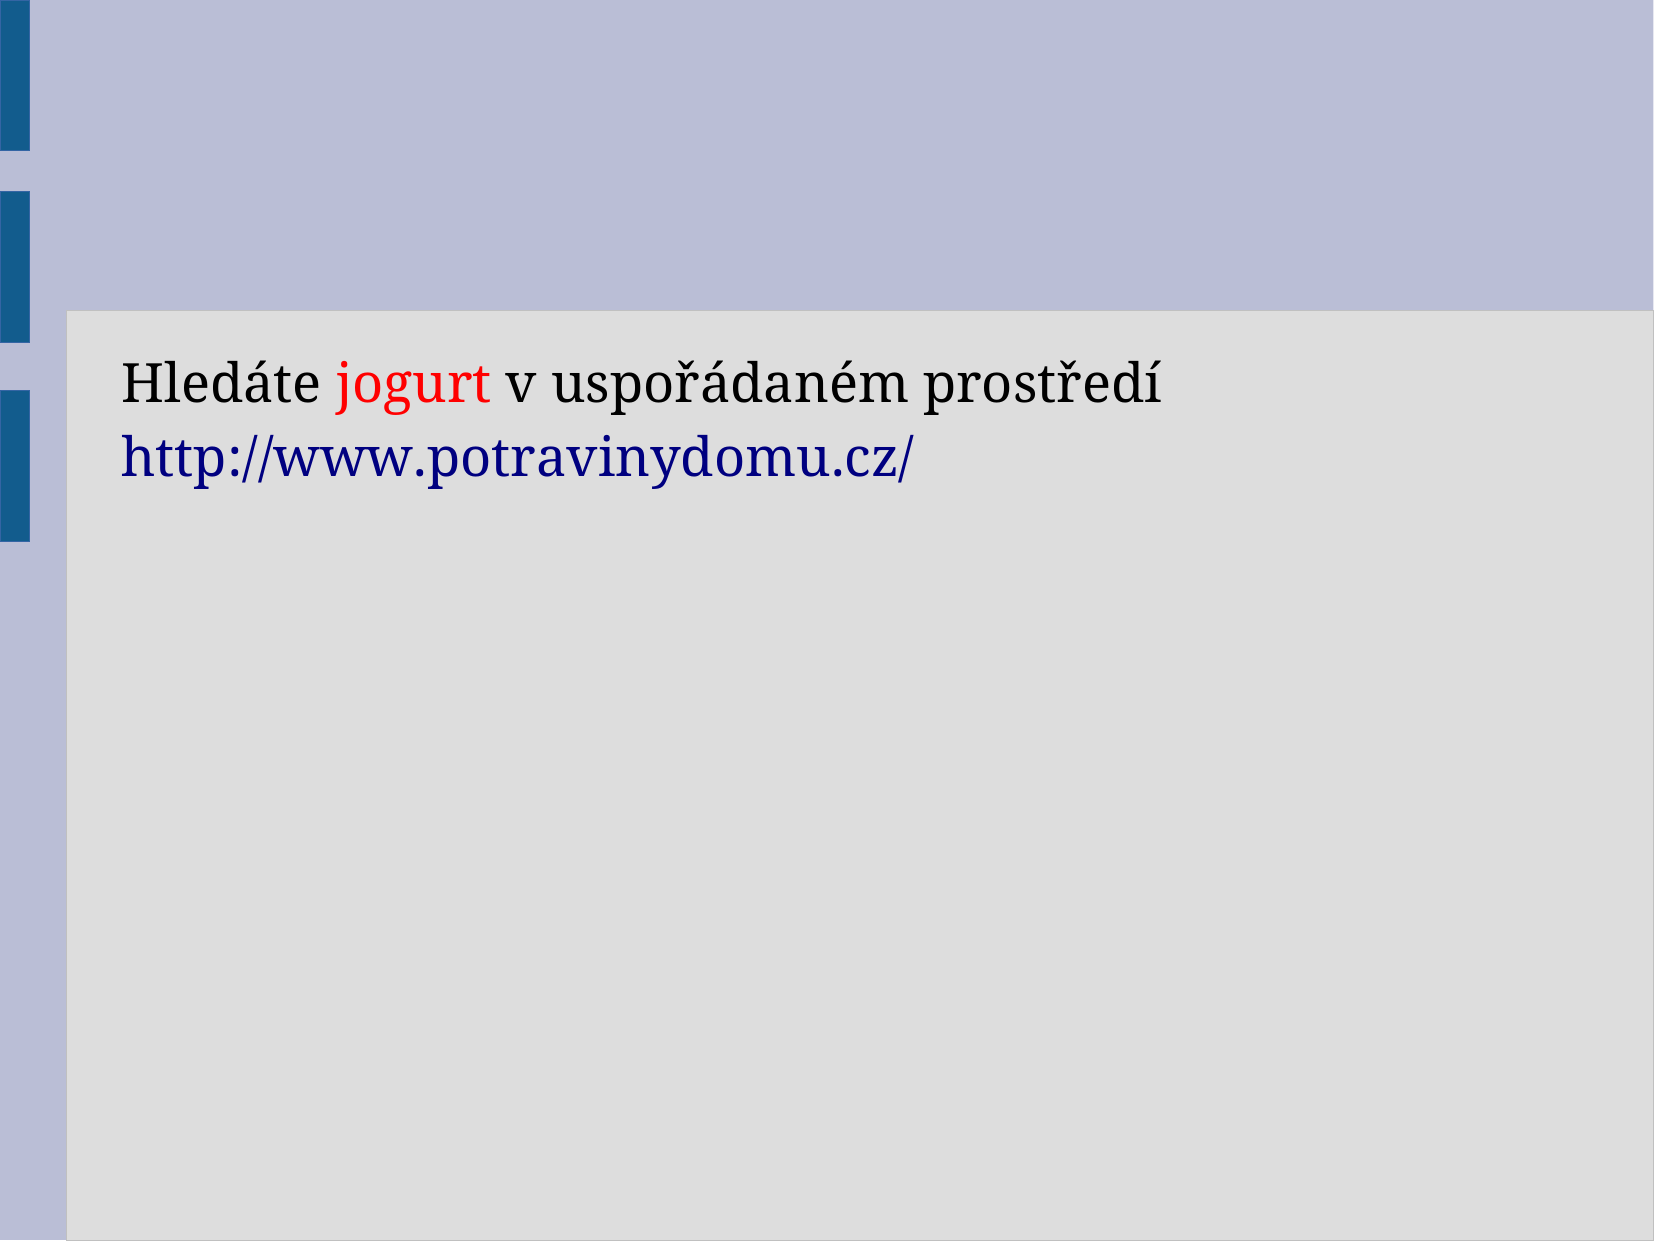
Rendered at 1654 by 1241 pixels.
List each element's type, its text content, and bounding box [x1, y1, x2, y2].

list Hledáte jogurt v uspořádaném prostředí http://www.potravinydomu.cz/ [121, 344, 1534, 1112]
